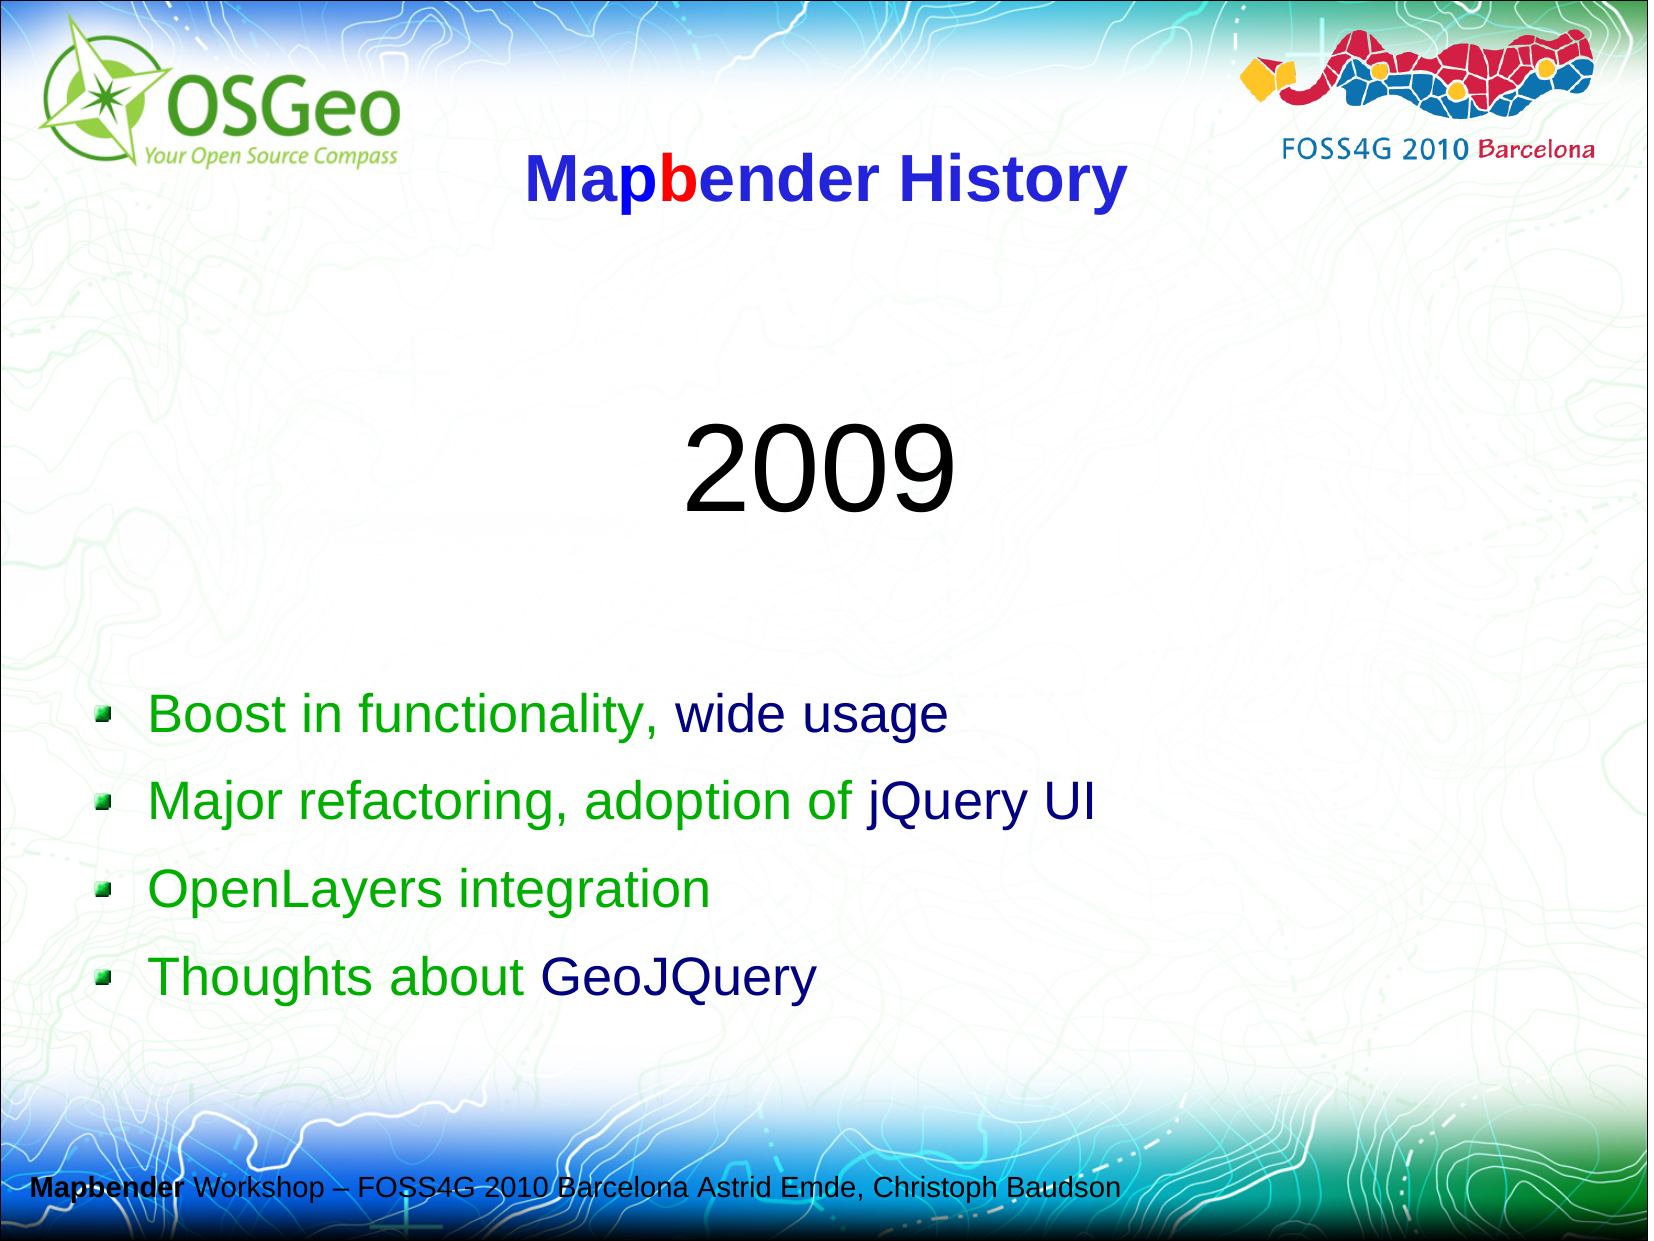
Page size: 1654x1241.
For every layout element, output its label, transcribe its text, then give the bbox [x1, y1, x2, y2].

title Mapbender History [82, 90, 1571, 266]
list Boost in functionality, wide usage Major refactoring, adoption of jQuery UI OpenLayers integration Thoughts about GeoJQuery [76, 683, 1565, 1124]
text_box 2009 [666, 391, 975, 562]
picture [1, 1, 1647, 1240]
